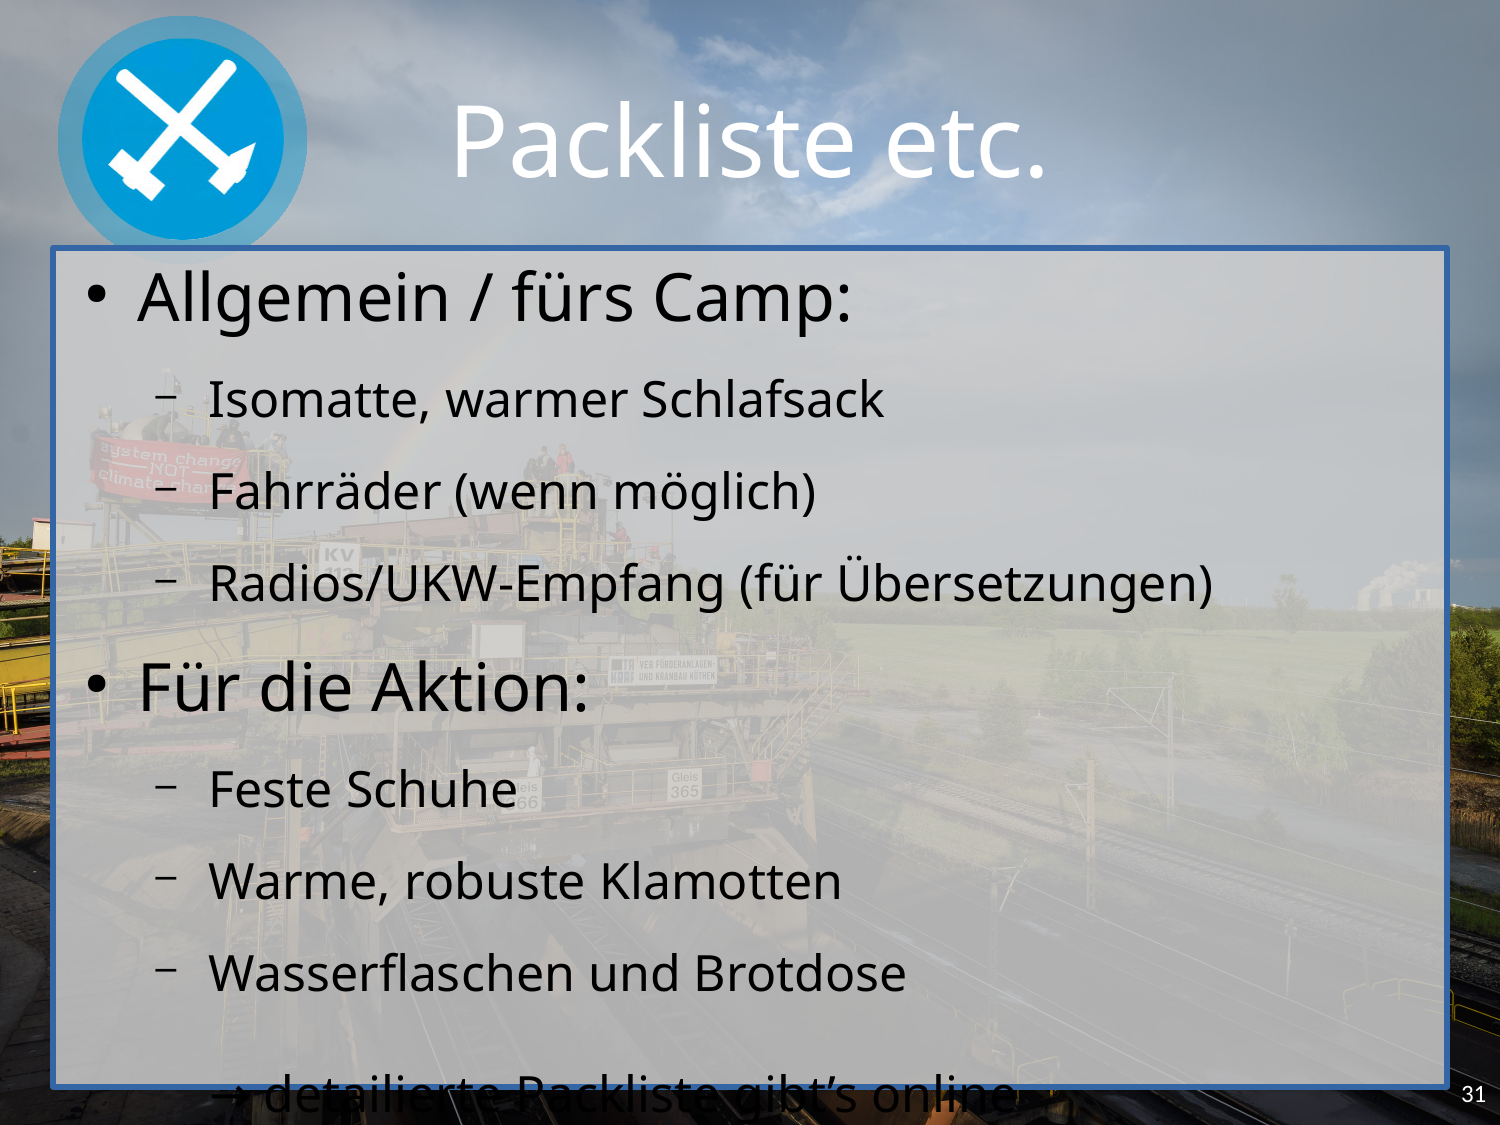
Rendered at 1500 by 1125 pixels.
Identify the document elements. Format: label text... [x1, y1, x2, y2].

title Packliste etc. [242, 45, 1258, 233]
picture [0, 0, 1500, 1125]
list Allgemein / fürs Camp: Isomatte, warmer Schlafsack Fahrräder (wenn möglich) Radios/UKW-Empfang (für Übersetzungen) Für die Aktion: Feste Schuhe Warme, robuste Klamotten Wasserflaschen und Brotdose → detailierte Packliste gibt’s online [53, 248, 1447, 1087]
